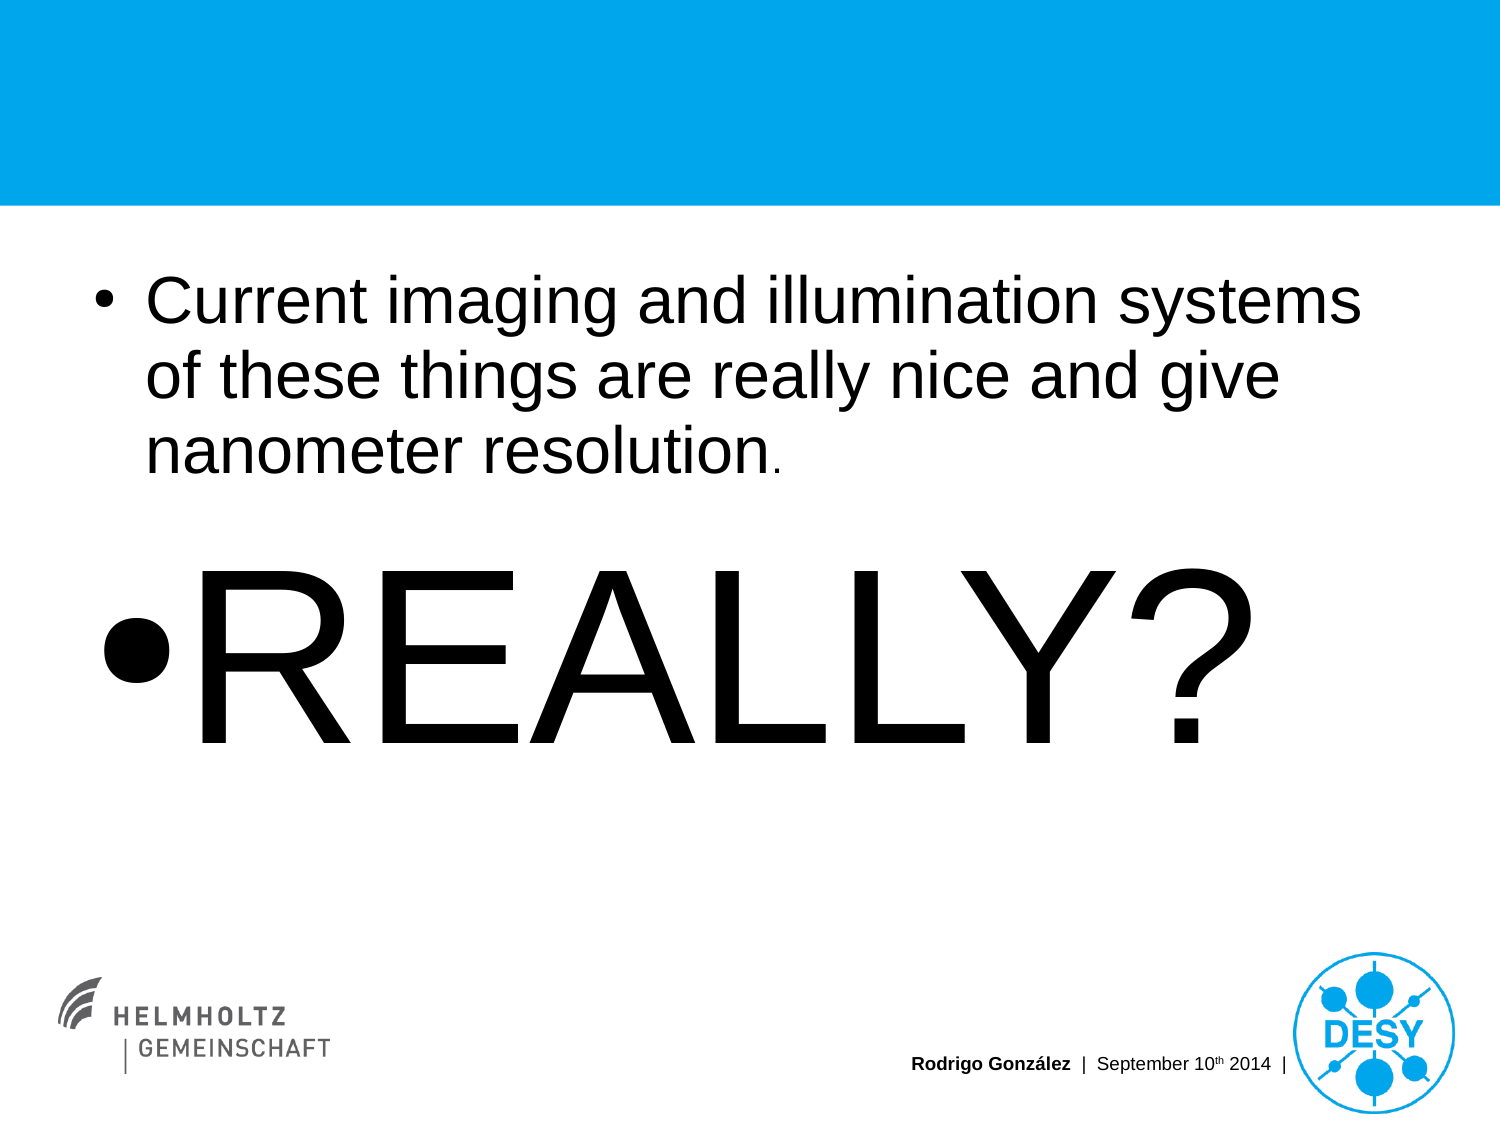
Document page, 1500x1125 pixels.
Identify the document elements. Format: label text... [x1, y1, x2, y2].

picture [1391, 948, 1466, 1114]
picture [1297, 976, 1452, 1111]
list Current imaging and illumination systems of these things are really nice and give nanometer resolution. REALLY? [75, 263, 1425, 1006]
picture [58, 977, 330, 1074]
picture [1290, 1006, 1358, 1114]
